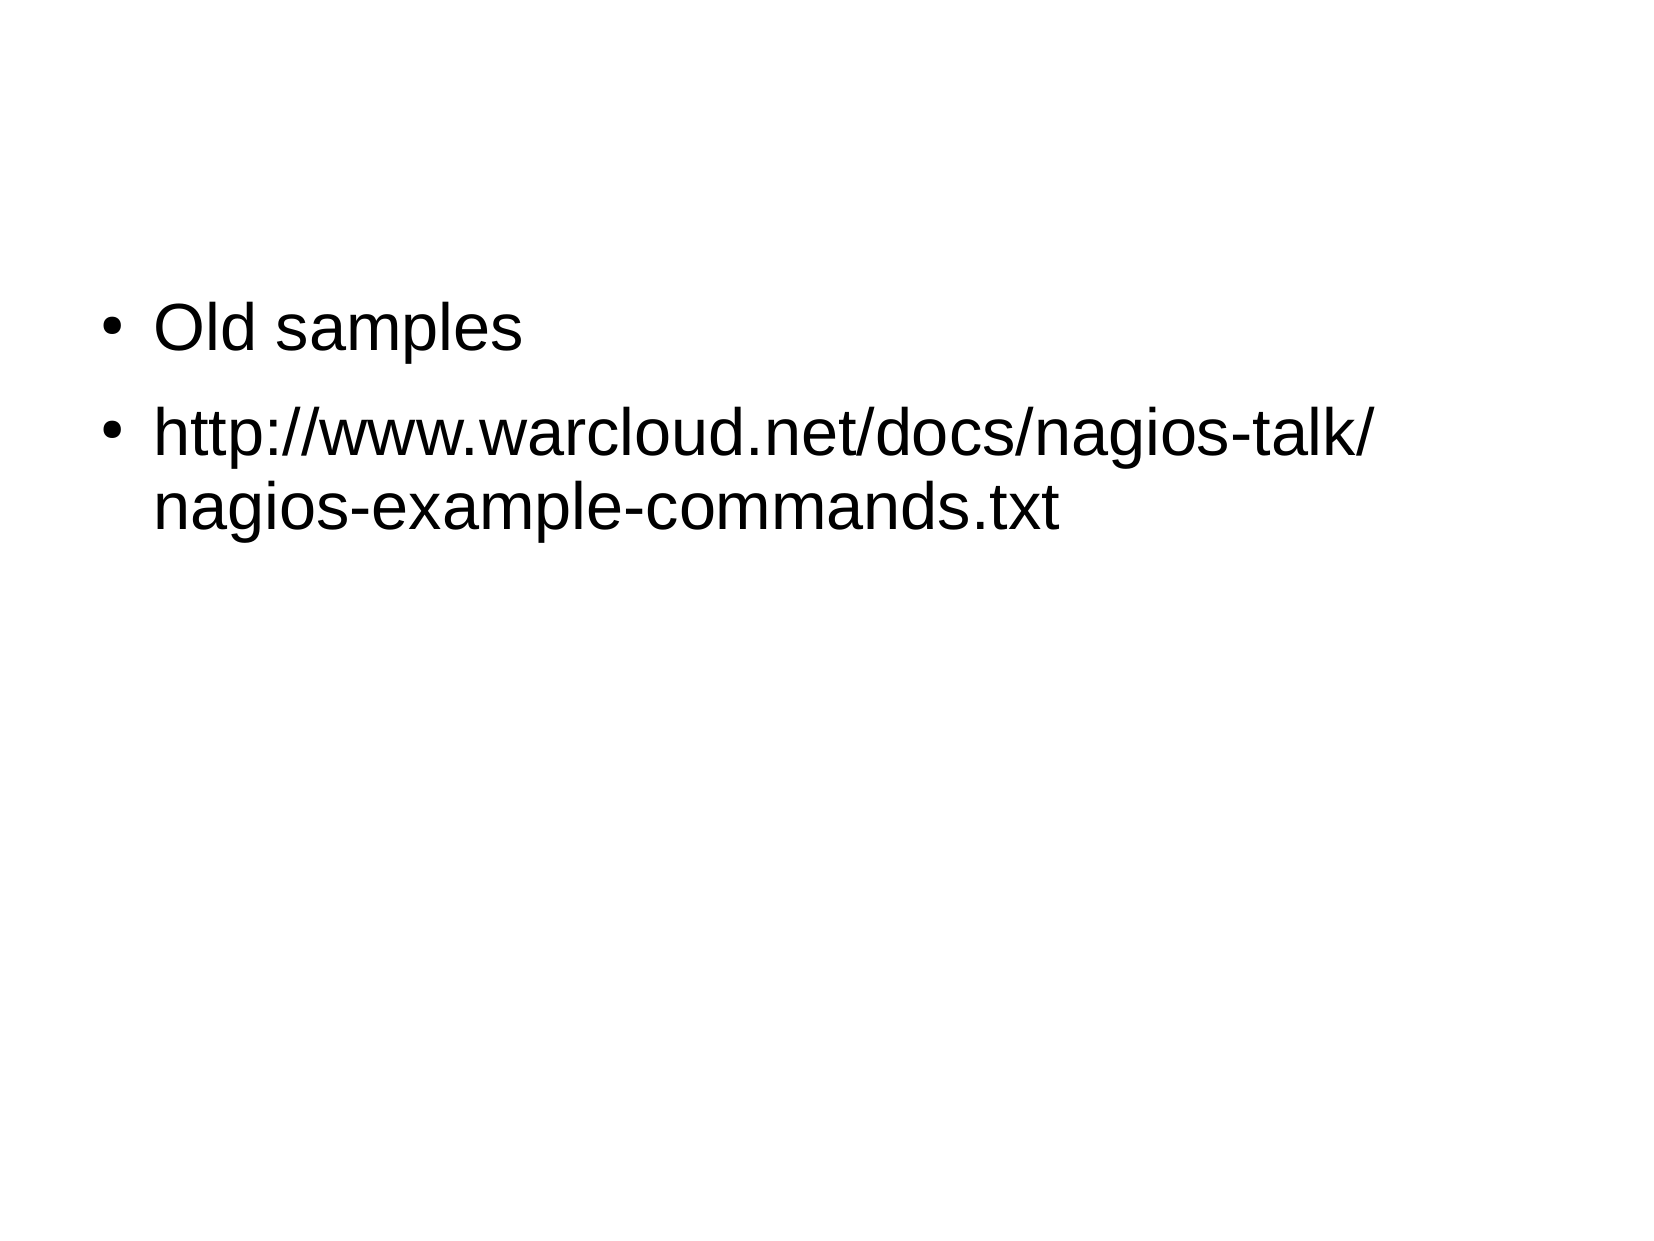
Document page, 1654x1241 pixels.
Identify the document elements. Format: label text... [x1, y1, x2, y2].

list Old samples http://www.warcloud.net/docs/nagios-talk/nagios-example-commands.txt [82, 290, 1571, 1010]
